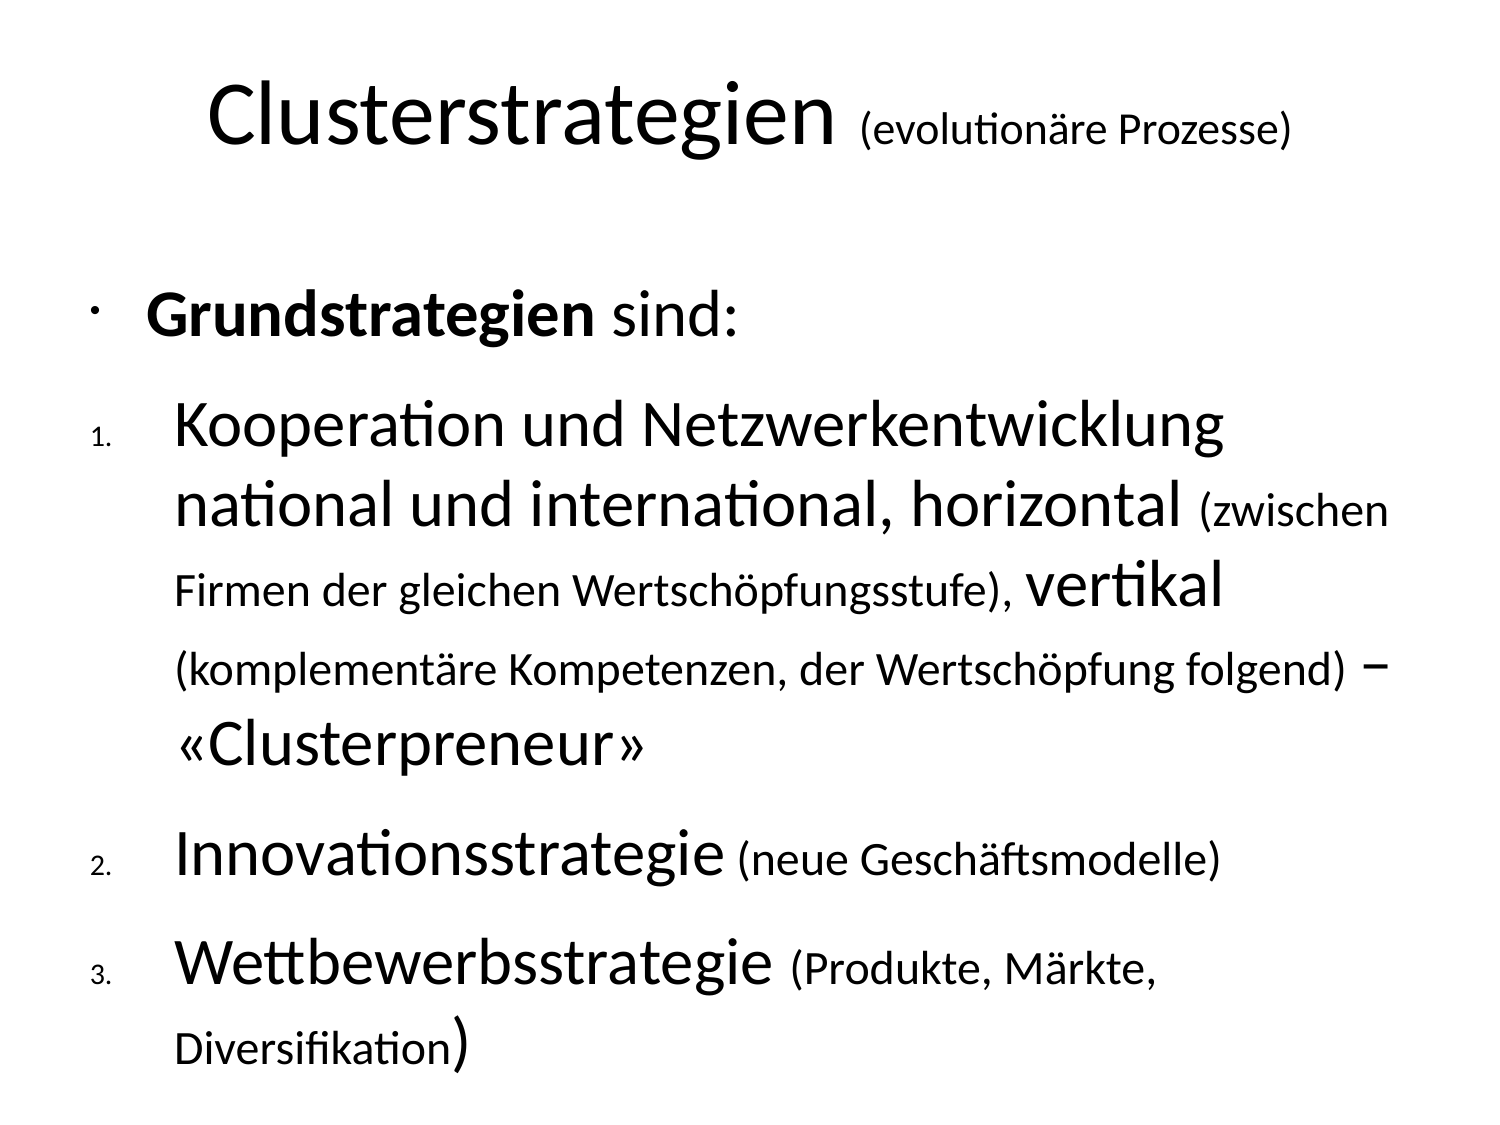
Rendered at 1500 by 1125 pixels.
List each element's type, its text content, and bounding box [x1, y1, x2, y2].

list Grundstrategien sind: Kooperation und Netzwerkentwicklung national und international, horizontal (zwischen Firmen der gleichen Wertschöpfungsstufe), vertikal (komplementäre Kompetenzen, der Wertschöpfung folgend) – «Clusterpreneur» Innovationsstrategie (neue Geschäftsmodelle) Wettbewerbsstrategie (Produkte, Märkte, Diversifikation) Nachhaltigkeitsstrategie (Umgang mit der Ökologie) Spezifische Strategien sind: Kostenführerschaft (Wettbewerbsvorteile durch geringe Kosten) Nischenorientierung (bestimmte Kundengruppen, Segmente, Märkte) Differenzierung (Nutzen über Imitationsschutz) Internationalisierung (hohe Exportanteile; Netzwerke, Kooperationen führen zu starkem Umsatzwachstum) Digitalisierung (Umgang mit grossen Datenmengen) [75, 262, 1425, 1005]
title Clusterstrategien (evolutionäre Prozesse) [75, 45, 1425, 233]
